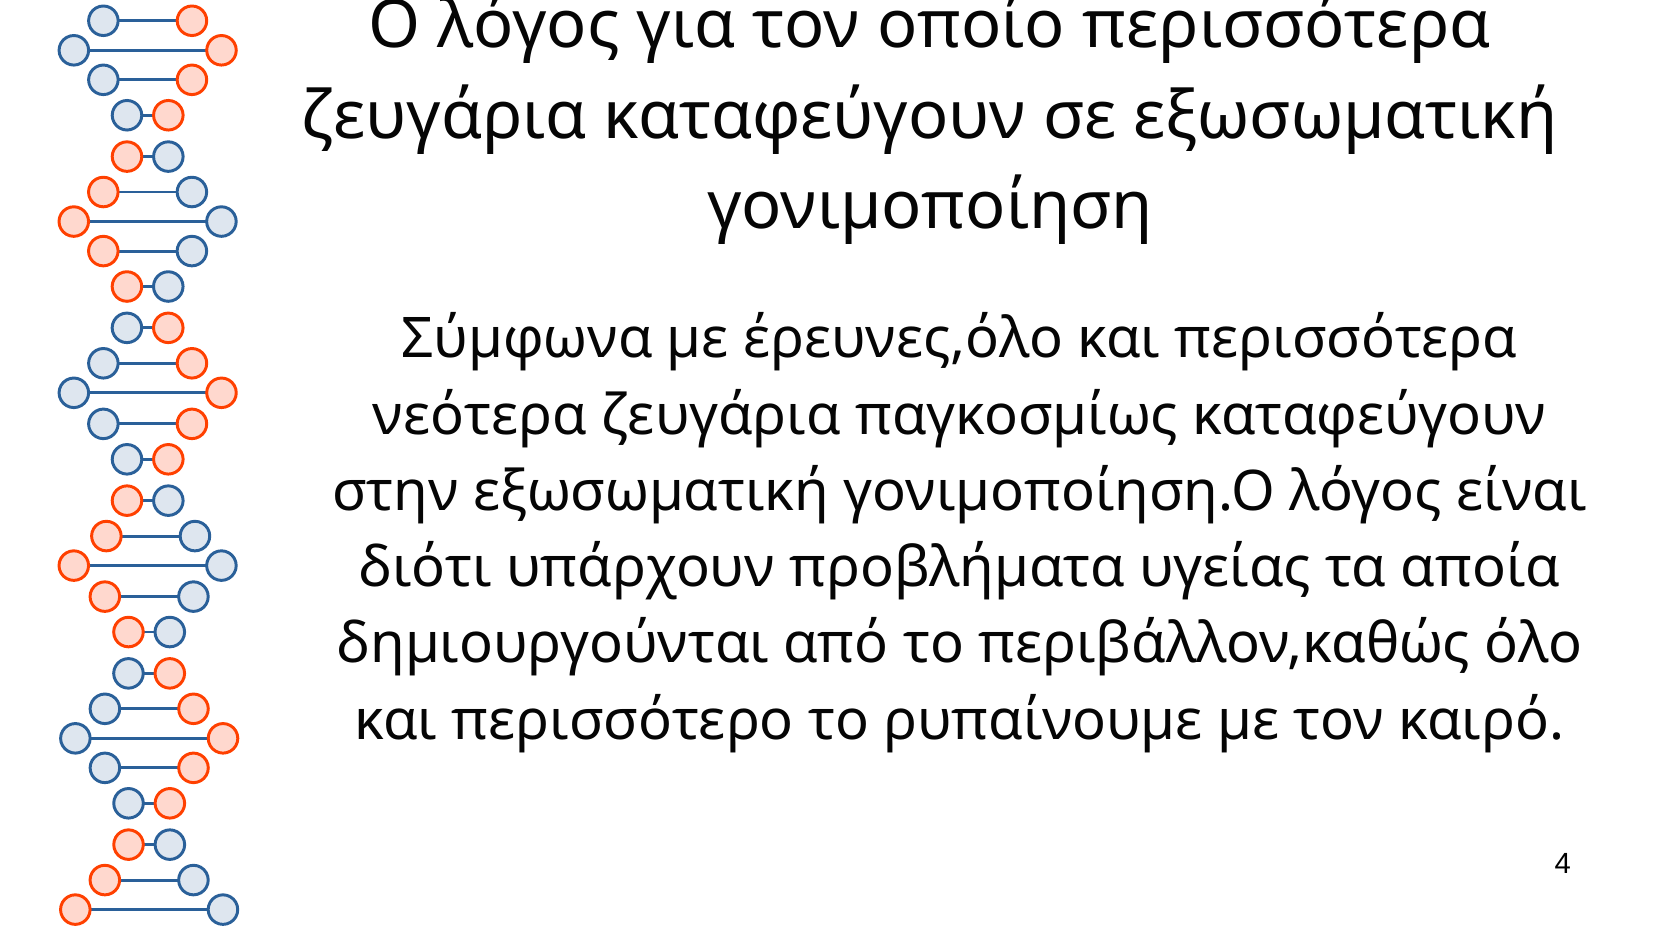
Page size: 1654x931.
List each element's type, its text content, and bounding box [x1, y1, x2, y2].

title Ο λόγος για τον οποίο περισσότερα ζευγάρια καταφεύγουν σε εξωσωματική γονιμοποίηση [265, 19, 1595, 206]
list Σύμφωνα με έρευνες,όλο και περισσότερα νεότερα ζευγάρια παγκοσμίως καταφεύγουν στην εξωσωματική γονιμοποίηση.Ο λόγος είναι διότι υπάρχουν προβλήματα υγείας τα αποία δημιουργούνται από το περιβάλλον,καθώς όλο και περισσότερο το ρυπαίνουμε με τον καιρό. [265, 224, 1595, 764]
